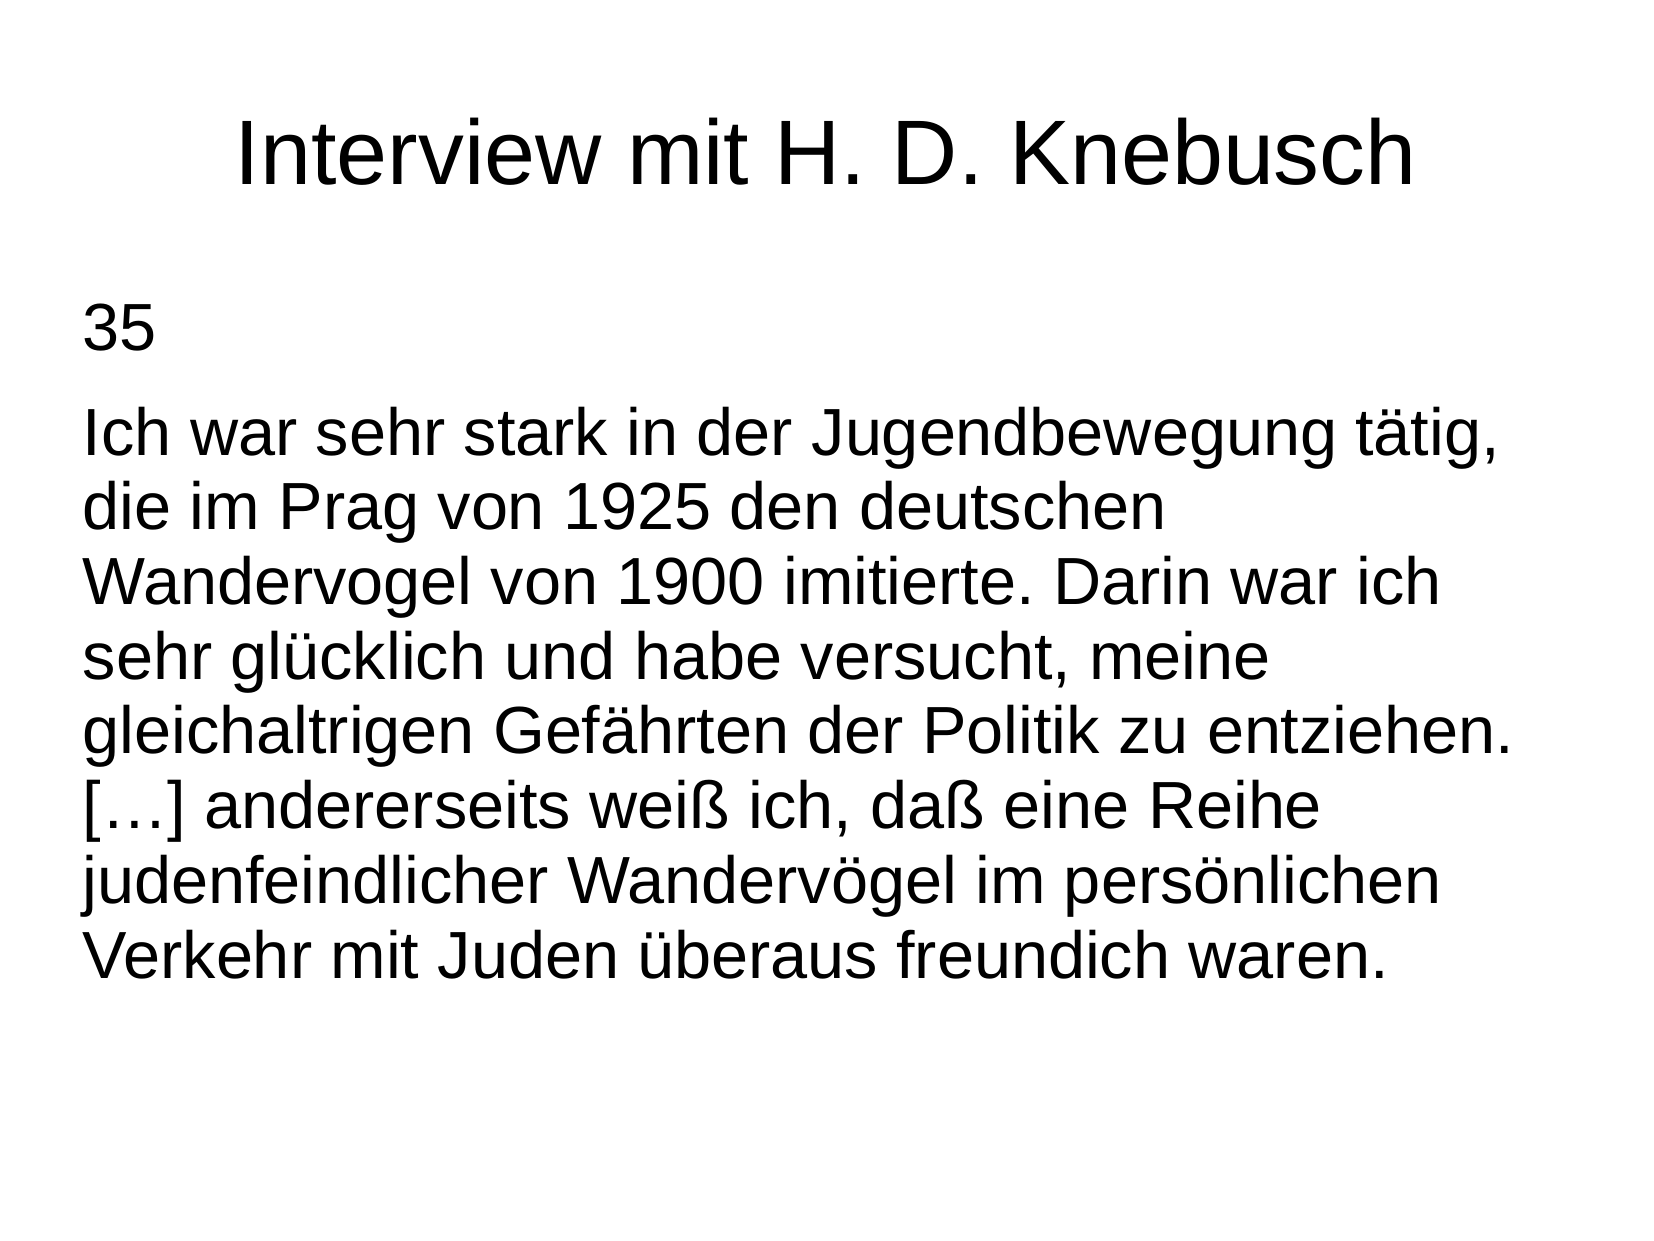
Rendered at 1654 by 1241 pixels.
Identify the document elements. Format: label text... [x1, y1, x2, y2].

list 35 Ich war sehr stark in der Jugendbewegung tätig, die im Prag von 1925 den deutschen Wandervogel von 1900 imitierte. Darin war ich sehr glücklich und habe versucht, meine gleichaltrigen Gefährten der Politik zu entziehen. […] andererseits weiß ich, daß eine Reihe judenfeindlicher Wandervögel im persönlichen Verkehr mit Juden überaus freundich waren. [82, 290, 1571, 1010]
title Interview mit H. D. Knebusch [82, 49, 1571, 257]
